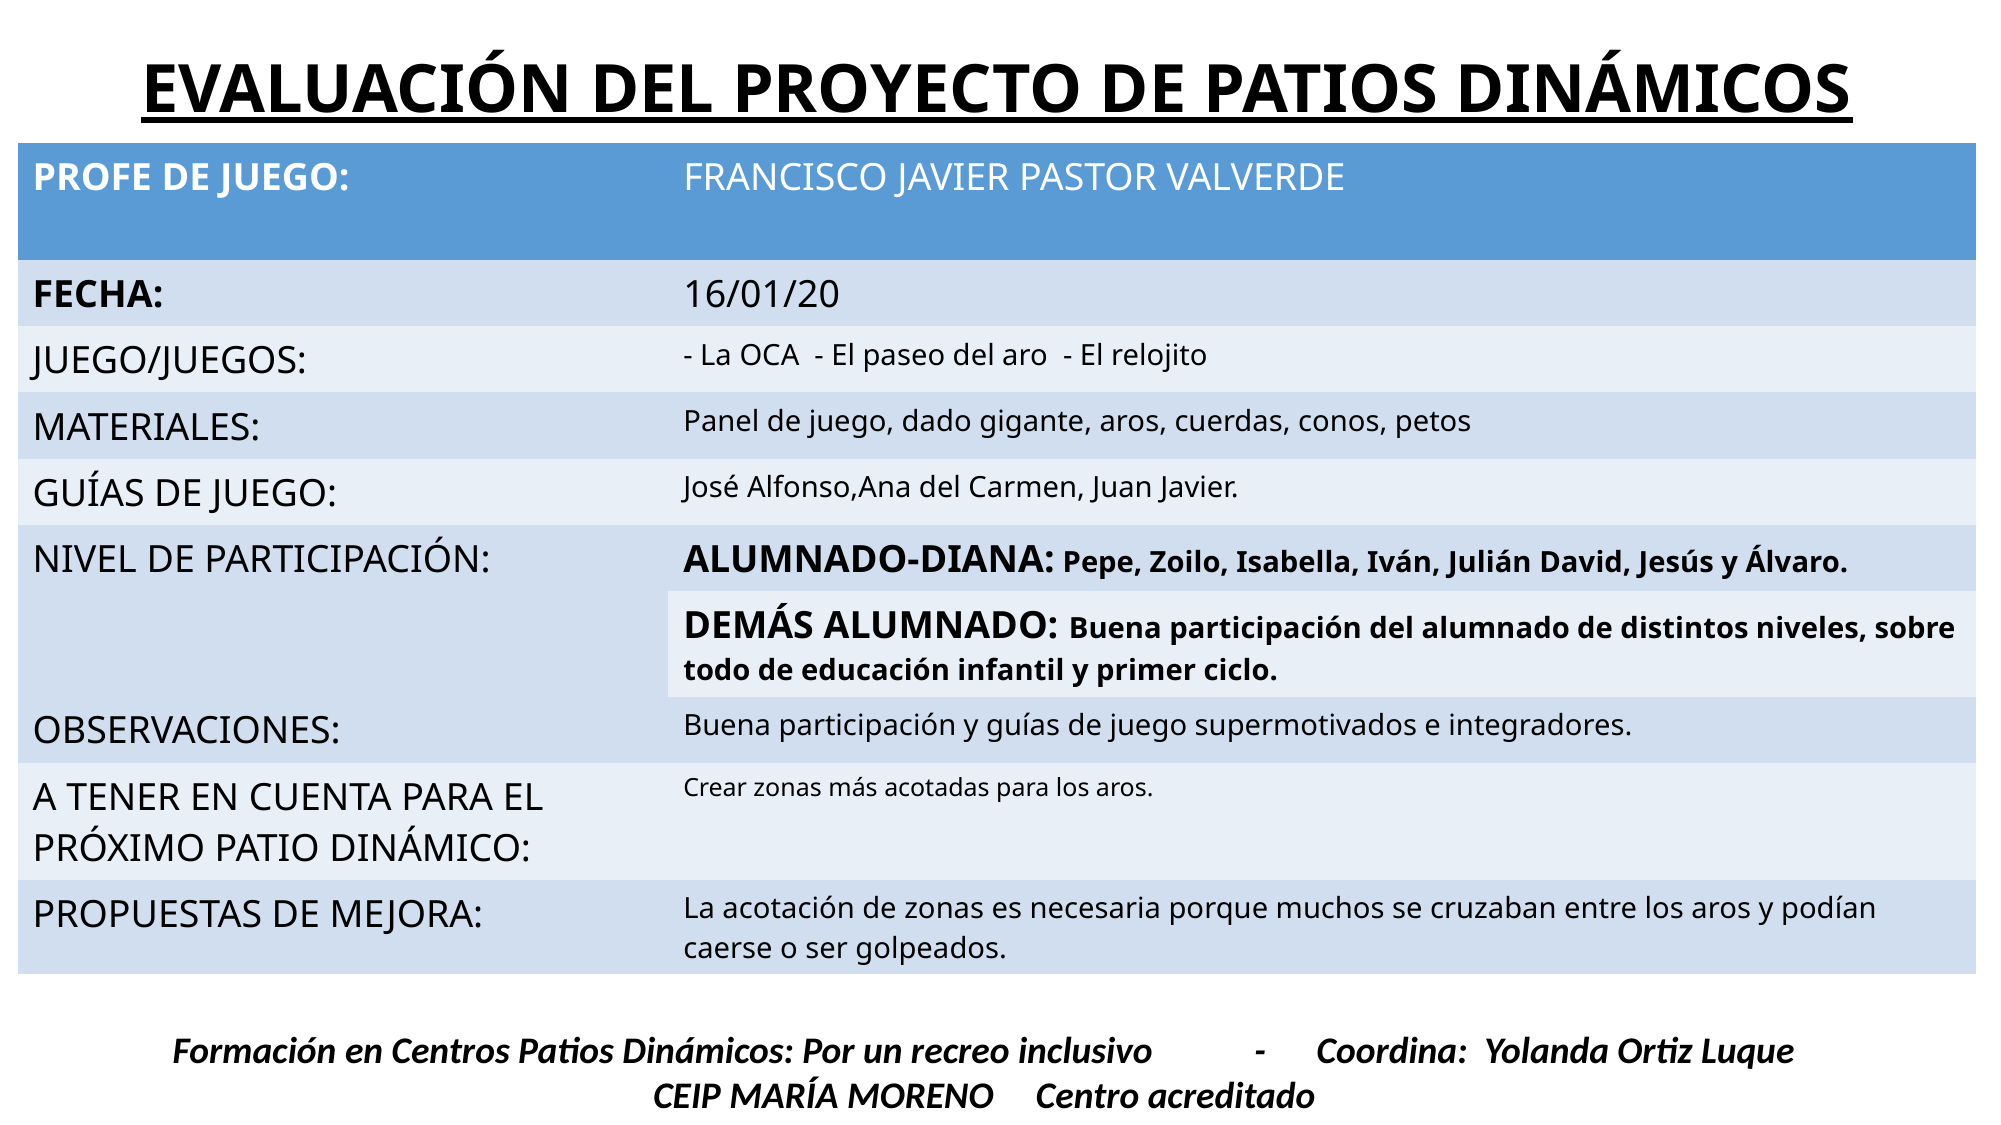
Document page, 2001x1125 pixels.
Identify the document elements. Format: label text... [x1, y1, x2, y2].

table_header PROFE DE JUEGO: [18, 143, 668, 260]
table_cell GUÍAS DE JUEGO: [18, 459, 668, 525]
text_box EVALUACIÓN DEL PROYECTO DE PATIOS DINÁMICOS [17, 26, 1977, 144]
table_cell OBSERVACIONES: [18, 697, 668, 763]
table_cell NIVEL DE PARTICIPACIÓN: [18, 525, 668, 697]
table_cell Crear zonas más acotadas para los aros. [668, 763, 1976, 880]
text_box Formación en Centros Patios Dinámicos: Por un recreo inclusivo - Coordina: Yolanda Ortiz Luque CEIP MARÍA MORENO Centro acreditado [121, 1018, 1849, 1124]
table_cell PROPUESTAS DE MEJORA: [18, 880, 668, 974]
table_cell A TENER EN CUENTA PARA EL PRÓXIMO PATIO DINÁMICO: [18, 763, 668, 880]
table_cell MATERIALES: [18, 392, 668, 459]
table_header FRANCISCO JAVIER PASTOR VALVERDE [668, 143, 1976, 260]
table_cell DEMÁS ALUMNADO: Buena participación del alumnado de distintos niveles, sobre todo de educación infantil y primer ciclo. [668, 591, 1976, 697]
table_cell 16/01/20 [668, 260, 1976, 326]
table_cell Buena participación y guías de juego supermotivados e integradores. [668, 697, 1976, 763]
table_cell ALUMNADO-DIANA: Pepe, Zoilo, Isabella, Iván, Julián David, Jesús y Álvaro. [668, 525, 1976, 591]
table_cell La acotación de zonas es necesaria porque muchos se cruzaban entre los aros y podían caerse o ser golpeados. [668, 880, 1976, 974]
table_cell JUEGO/JUEGOS: [18, 326, 668, 392]
table_cell FECHA: [18, 260, 668, 326]
table_cell José Alfonso,Ana del Carmen, Juan Javier. [668, 459, 1976, 525]
table_cell Panel de juego, dado gigante, aros, cuerdas, conos, petos [668, 392, 1976, 459]
table_cell - La OCA - El paseo del aro - El relojito [668, 326, 1976, 392]
